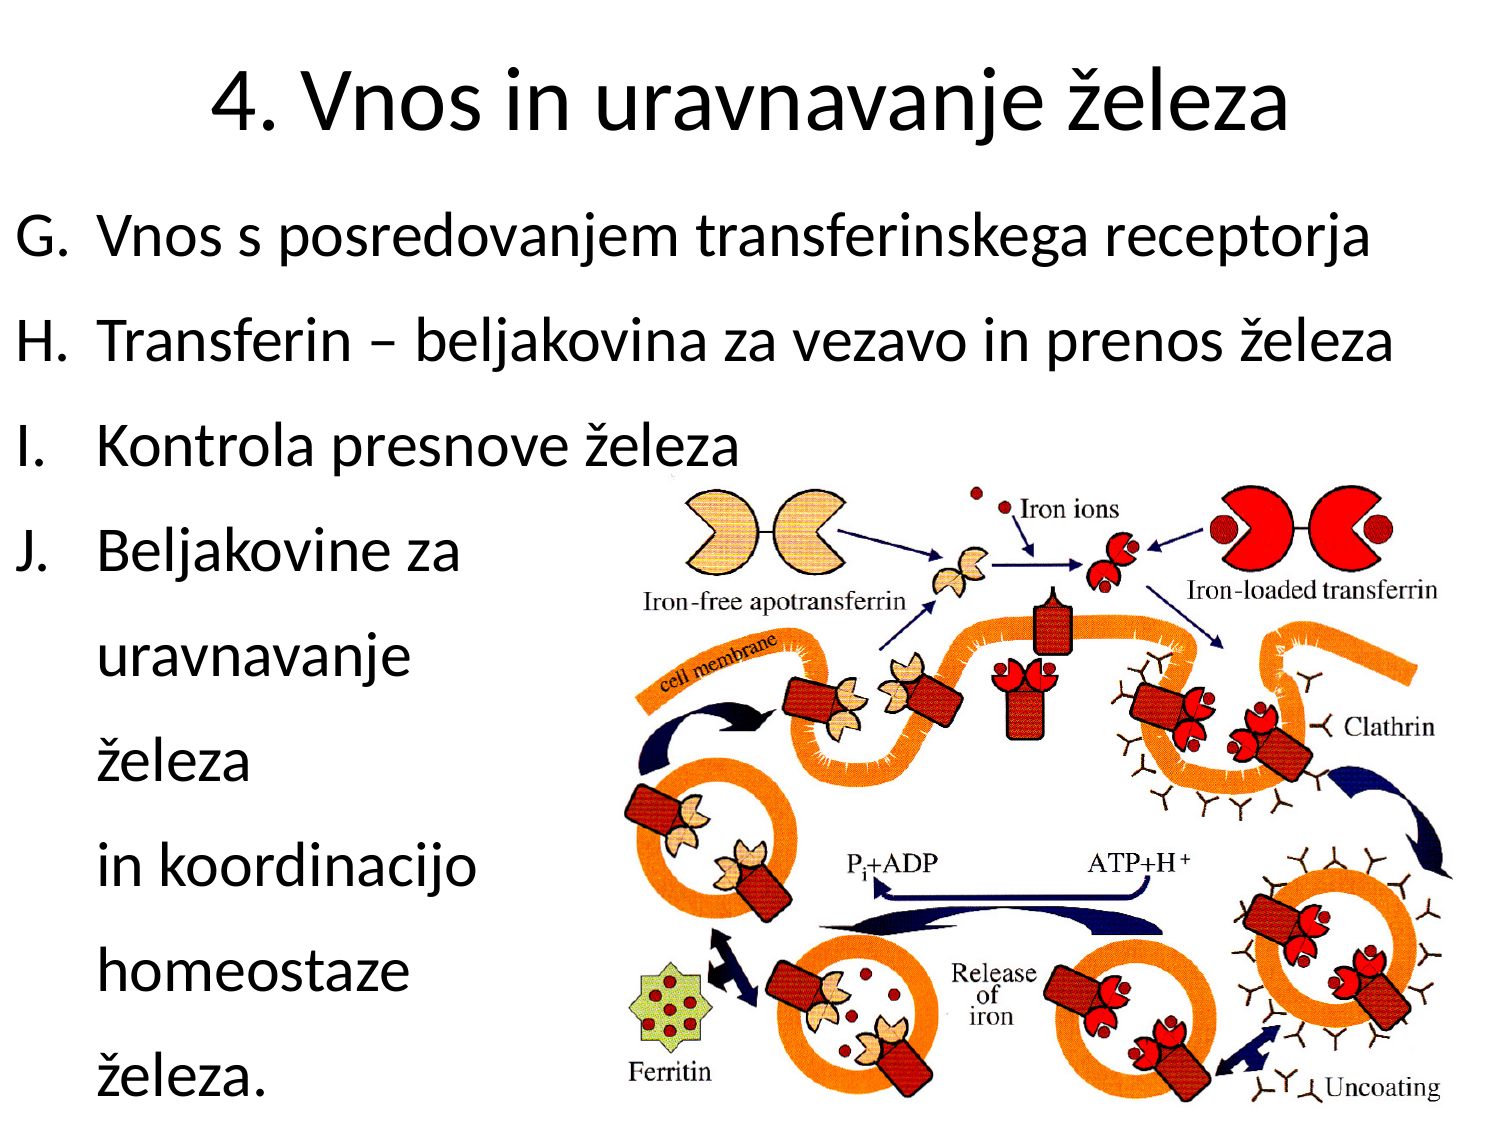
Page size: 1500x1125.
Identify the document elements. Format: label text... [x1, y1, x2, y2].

list Vnos s posredovanjem transferinskega receptorja Transferin – beljakovina za vezavo in prenos železa Kontrola presnove železa Beljakovine za uravnavanje železa in koordinacijo homeostaze železa. [0, 184, 1500, 1125]
title 4. Vnos in uravnavanje železa [76, 0, 1427, 184]
